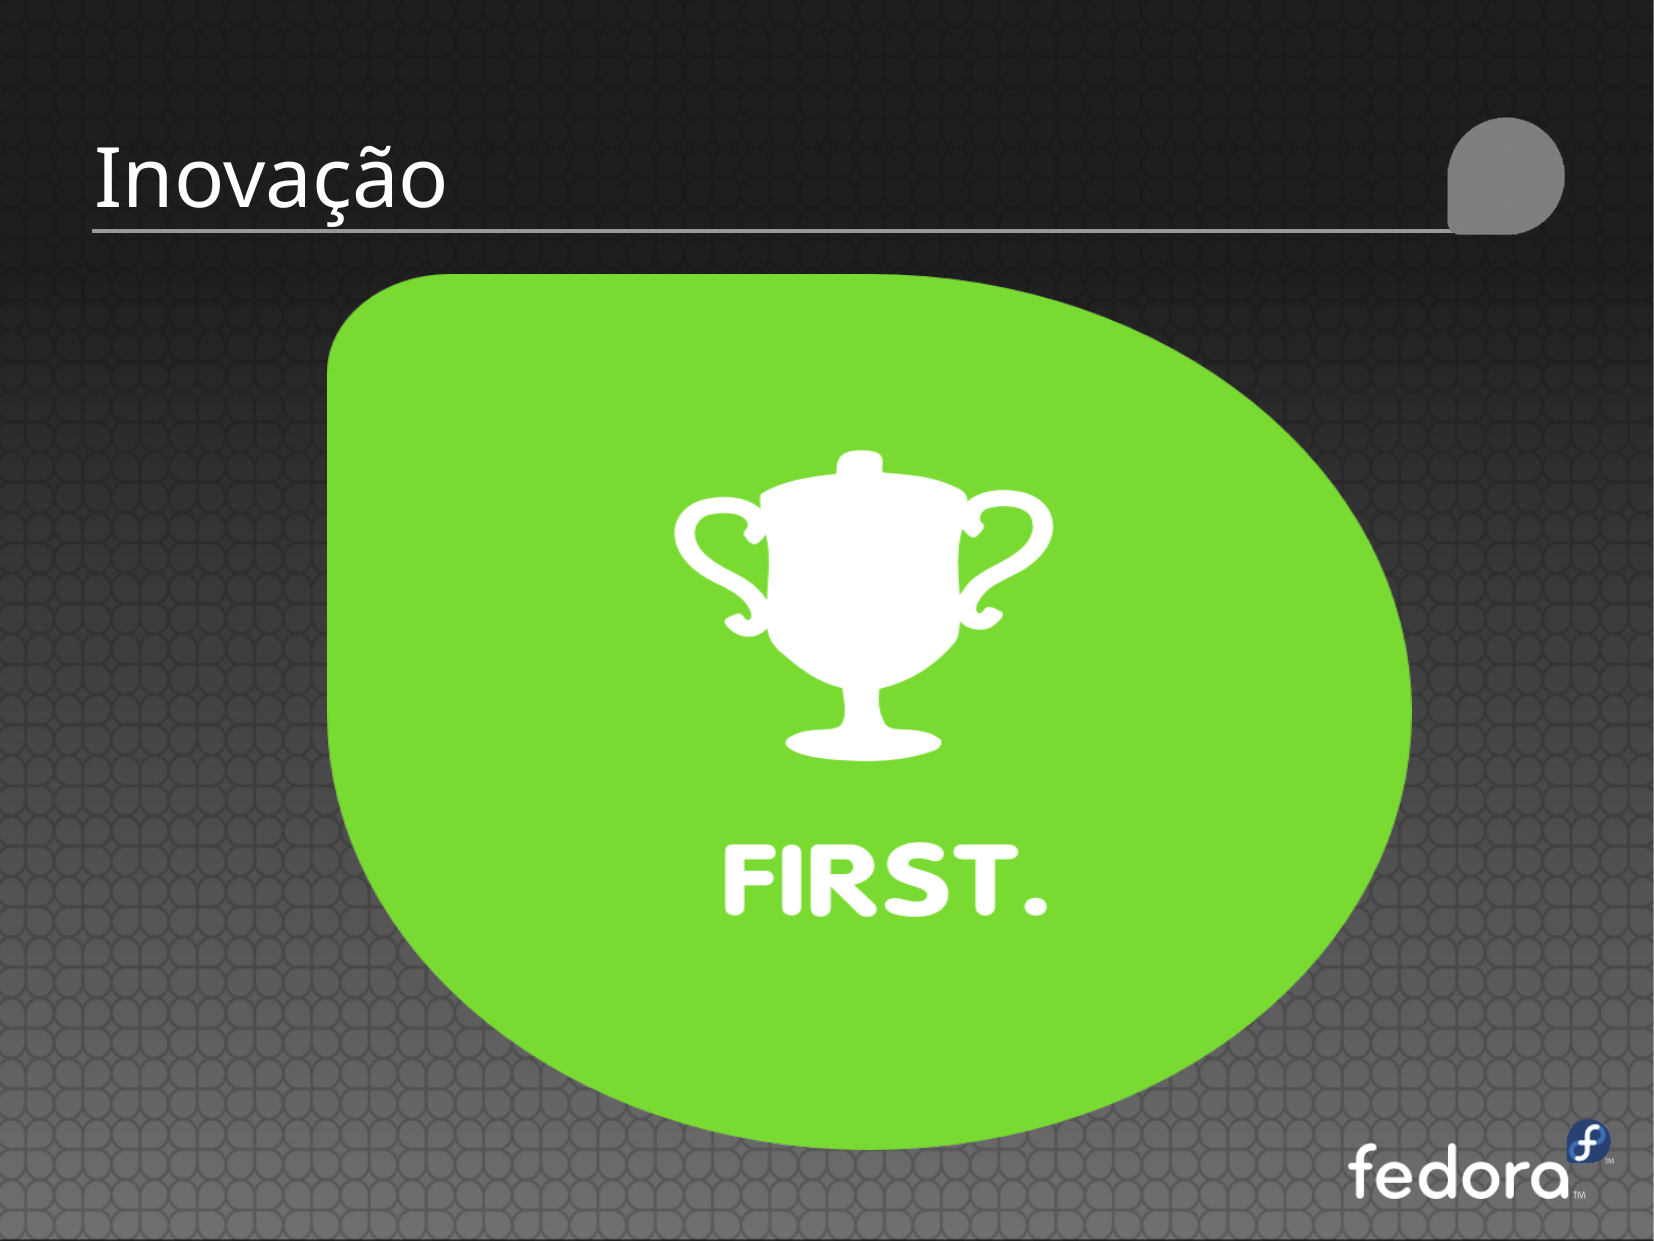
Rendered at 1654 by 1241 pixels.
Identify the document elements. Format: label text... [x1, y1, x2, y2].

picture [0, 0, 1654, 1241]
title Inovação [94, 100, 1426, 251]
list [112, 227, 1501, 1163]
